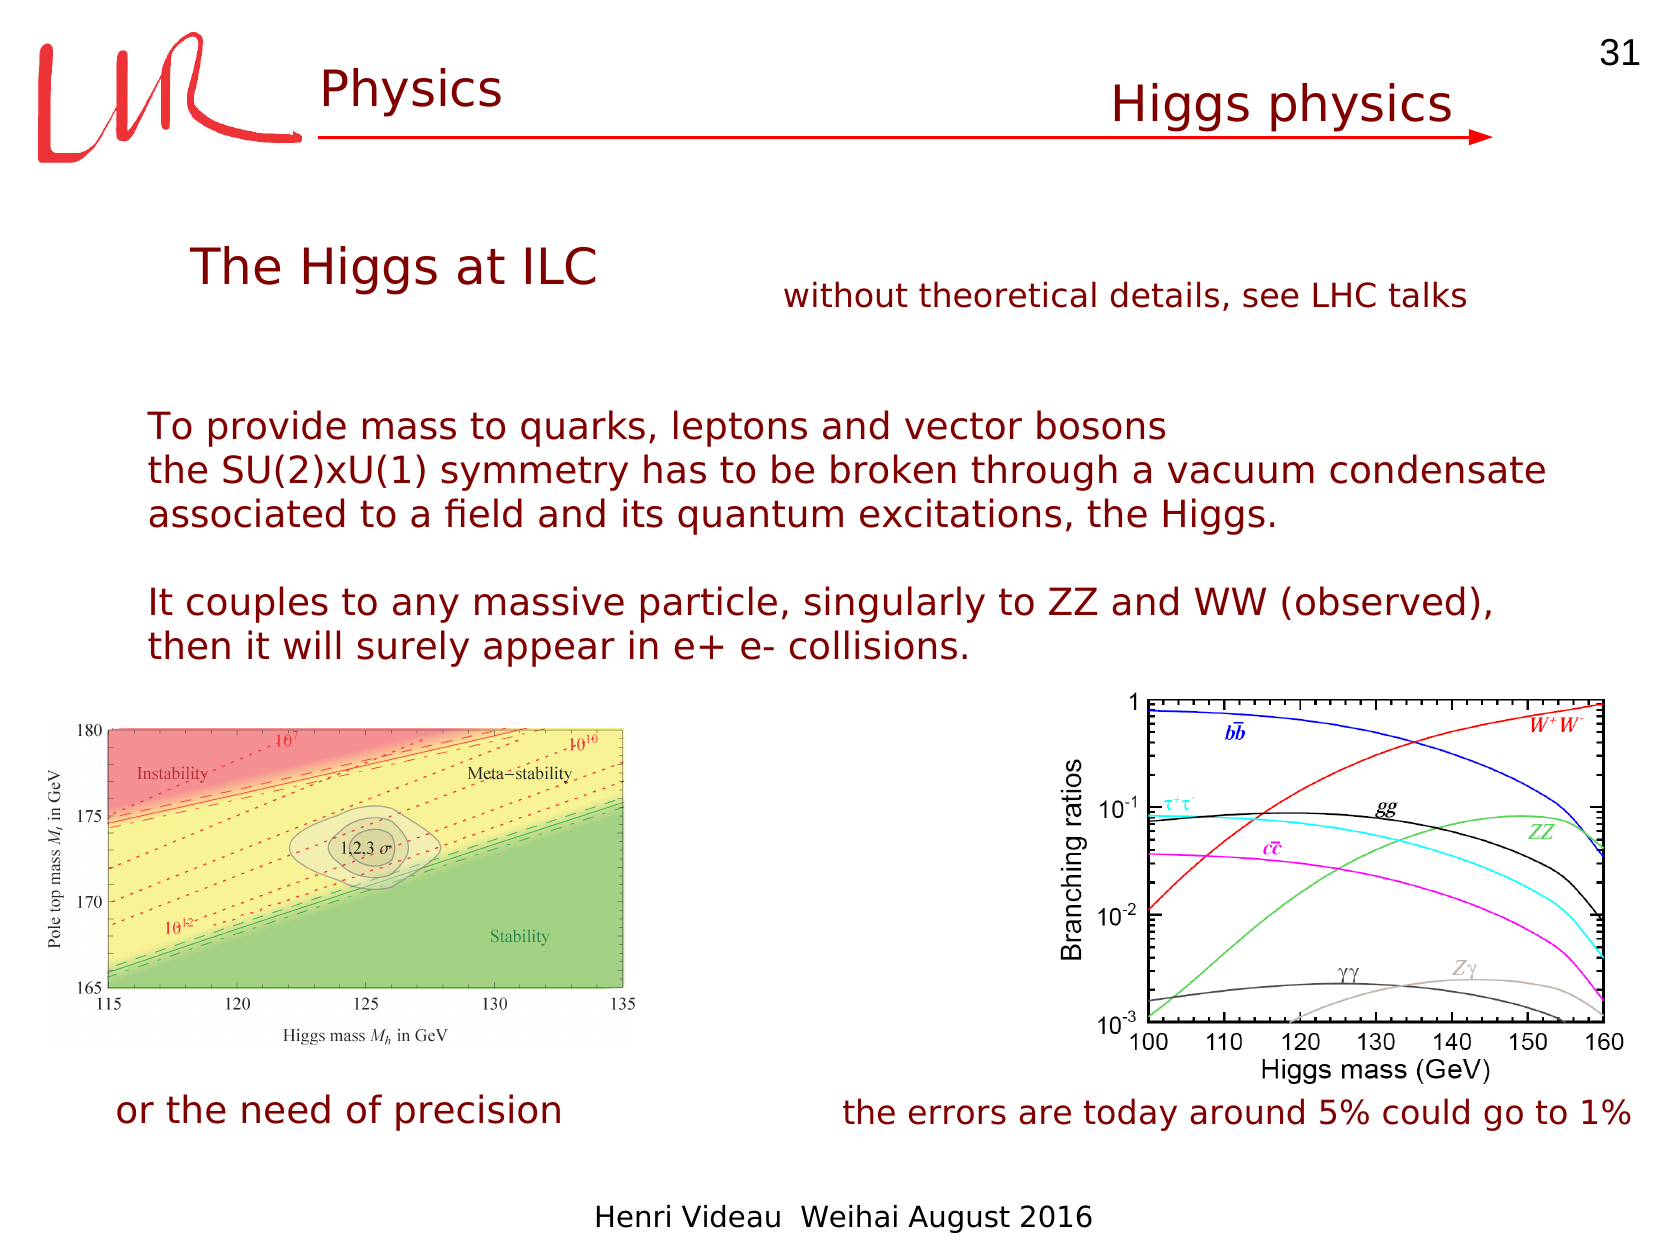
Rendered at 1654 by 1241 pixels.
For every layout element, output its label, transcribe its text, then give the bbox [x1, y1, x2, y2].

text_box the errors are today around 5% could go to 1% [842, 1093, 1635, 1133]
text_box To provide mass to quarks, leptons and vector bosons the SU(2)xU(1) symmetry has to be broken through a vacuum condensate associated to a field and its quantum excitations, the Higgs. It couples to any massive particle, singularly to ZZ and WW (observed), then it will surely appear in e+ e- collisions. [147, 404, 1546, 669]
picture [1042, 673, 1633, 1093]
text_box The Higgs at ILC [190, 237, 602, 297]
text_box or the need of precision [115, 1088, 565, 1133]
picture [38, 32, 302, 163]
text_box without theoretical details, see LHC talks [782, 276, 1477, 316]
picture [44, 720, 636, 1045]
text_box Higgs physics [1110, 74, 1456, 134]
